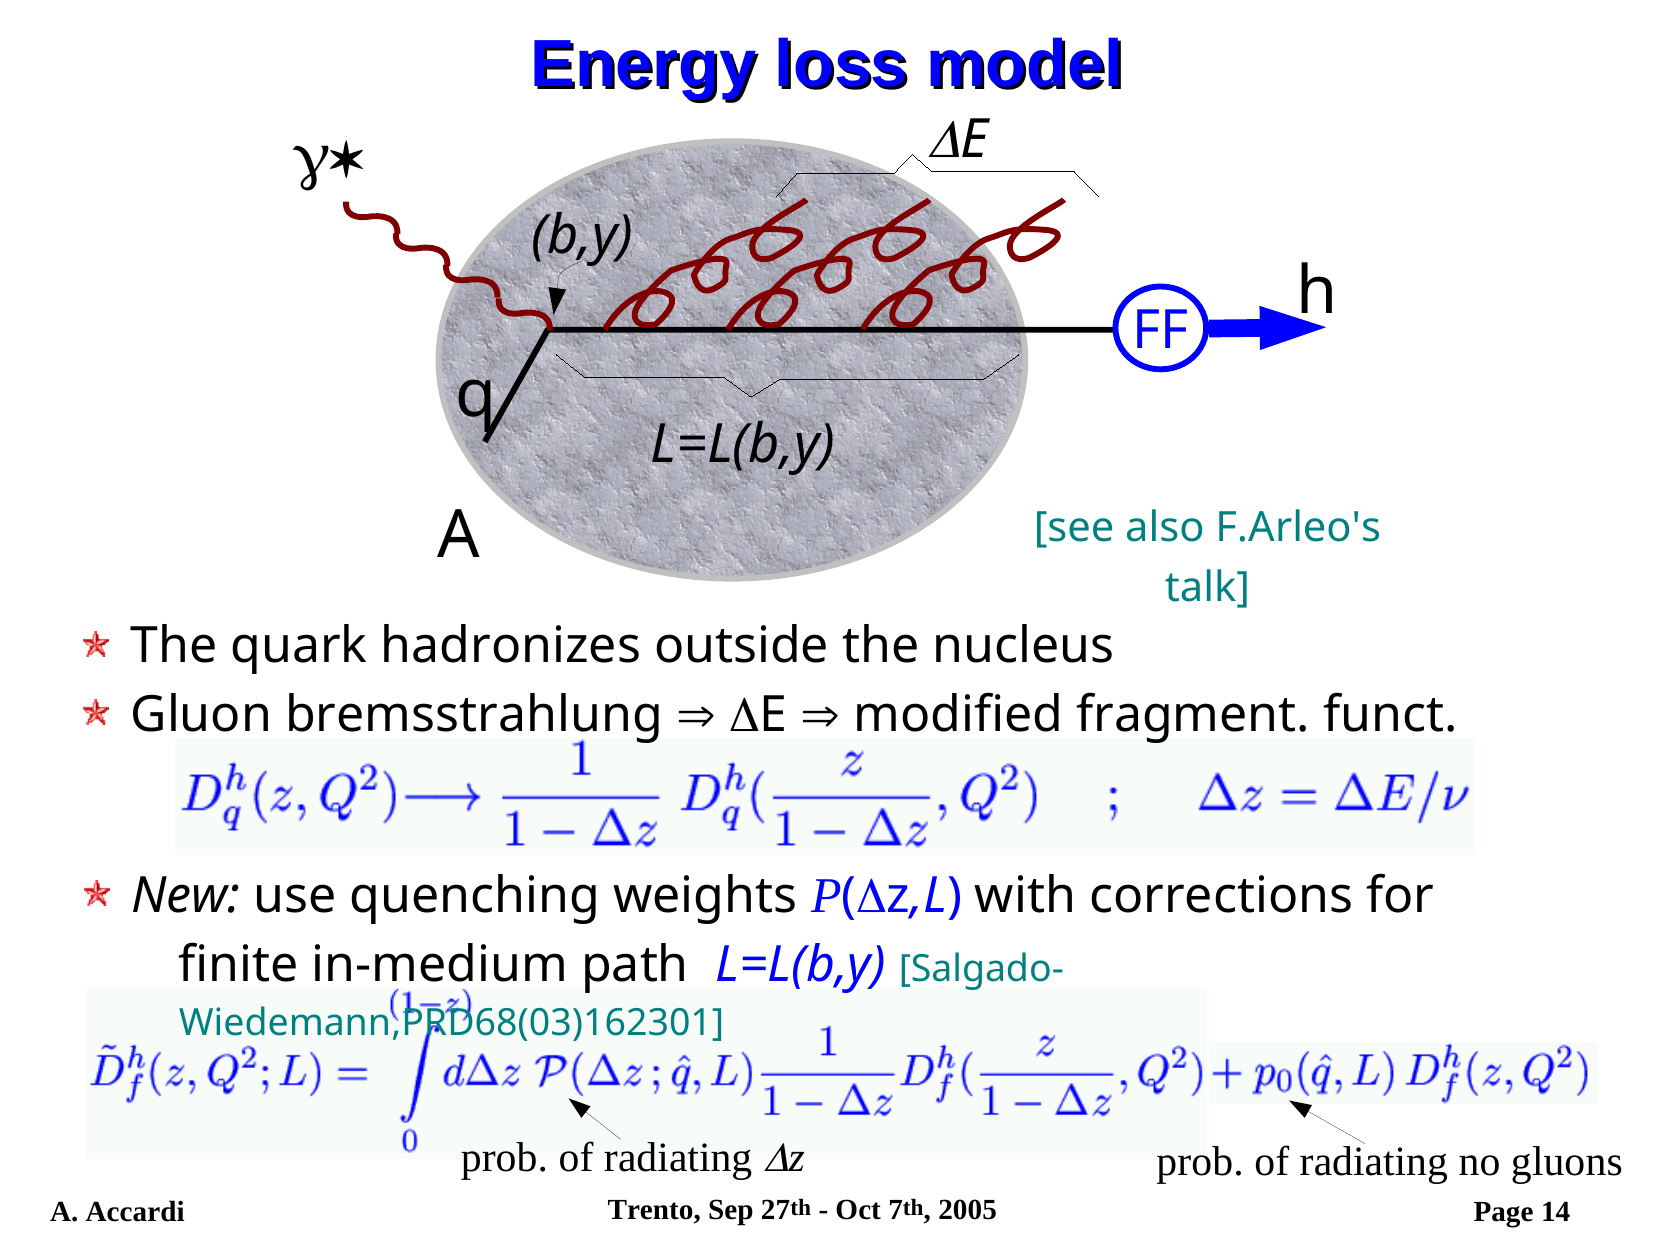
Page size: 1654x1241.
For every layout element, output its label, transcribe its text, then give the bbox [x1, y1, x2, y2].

text_box [761, 295, 792, 322]
text_box [735, 302, 759, 326]
text_box (b,y) [531, 196, 649, 263]
text_box [896, 294, 926, 322]
text_box [821, 262, 846, 287]
text_box [869, 301, 894, 326]
text_box q [455, 345, 492, 427]
text_box A [438, 486, 487, 567]
text_box Trento, Sep 27th - Oct 7th, 2005 [602, 1193, 1003, 1233]
text_box A. Accardi [32, 1187, 203, 1241]
text_box [955, 262, 981, 287]
text_box [698, 262, 723, 287]
text_box h [1296, 242, 1336, 323]
text_box g* [293, 131, 356, 219]
text_box [915, 245, 1022, 326]
text_box prob. of radiating Dz [460, 1134, 806, 1190]
text_box FF [1115, 286, 1207, 370]
text_box Page 33 [1525, 1195, 1623, 1234]
text_box [879, 233, 919, 256]
text_box [638, 295, 668, 322]
text_box [756, 233, 796, 256]
text_box prob. of radiating no gluons [1156, 1138, 1624, 1189]
text_box [see also F.Arleo's talk] [993, 494, 1422, 546]
text_box [460, 141, 978, 326]
text_box [612, 302, 636, 326]
text_box DE [927, 99, 999, 171]
text_box The quark hadronizes outside the nucleus Gluon bremsstrahlung  DE  modified fragment. funct. [83, 609, 1574, 856]
text_box New: use quenching weights P(Dz,L) with corrections for finite in-medium path L=L(b,y) [Salgado-Wiedemann,PRD68(03)162301] [84, 859, 1538, 1031]
picture [86, 1031, 1207, 1159]
text_box [438, 283, 1026, 579]
text_box L=L(b,y) [650, 404, 870, 471]
text_box Energy loss model [29, 23, 1625, 110]
picture [1209, 1042, 1597, 1104]
